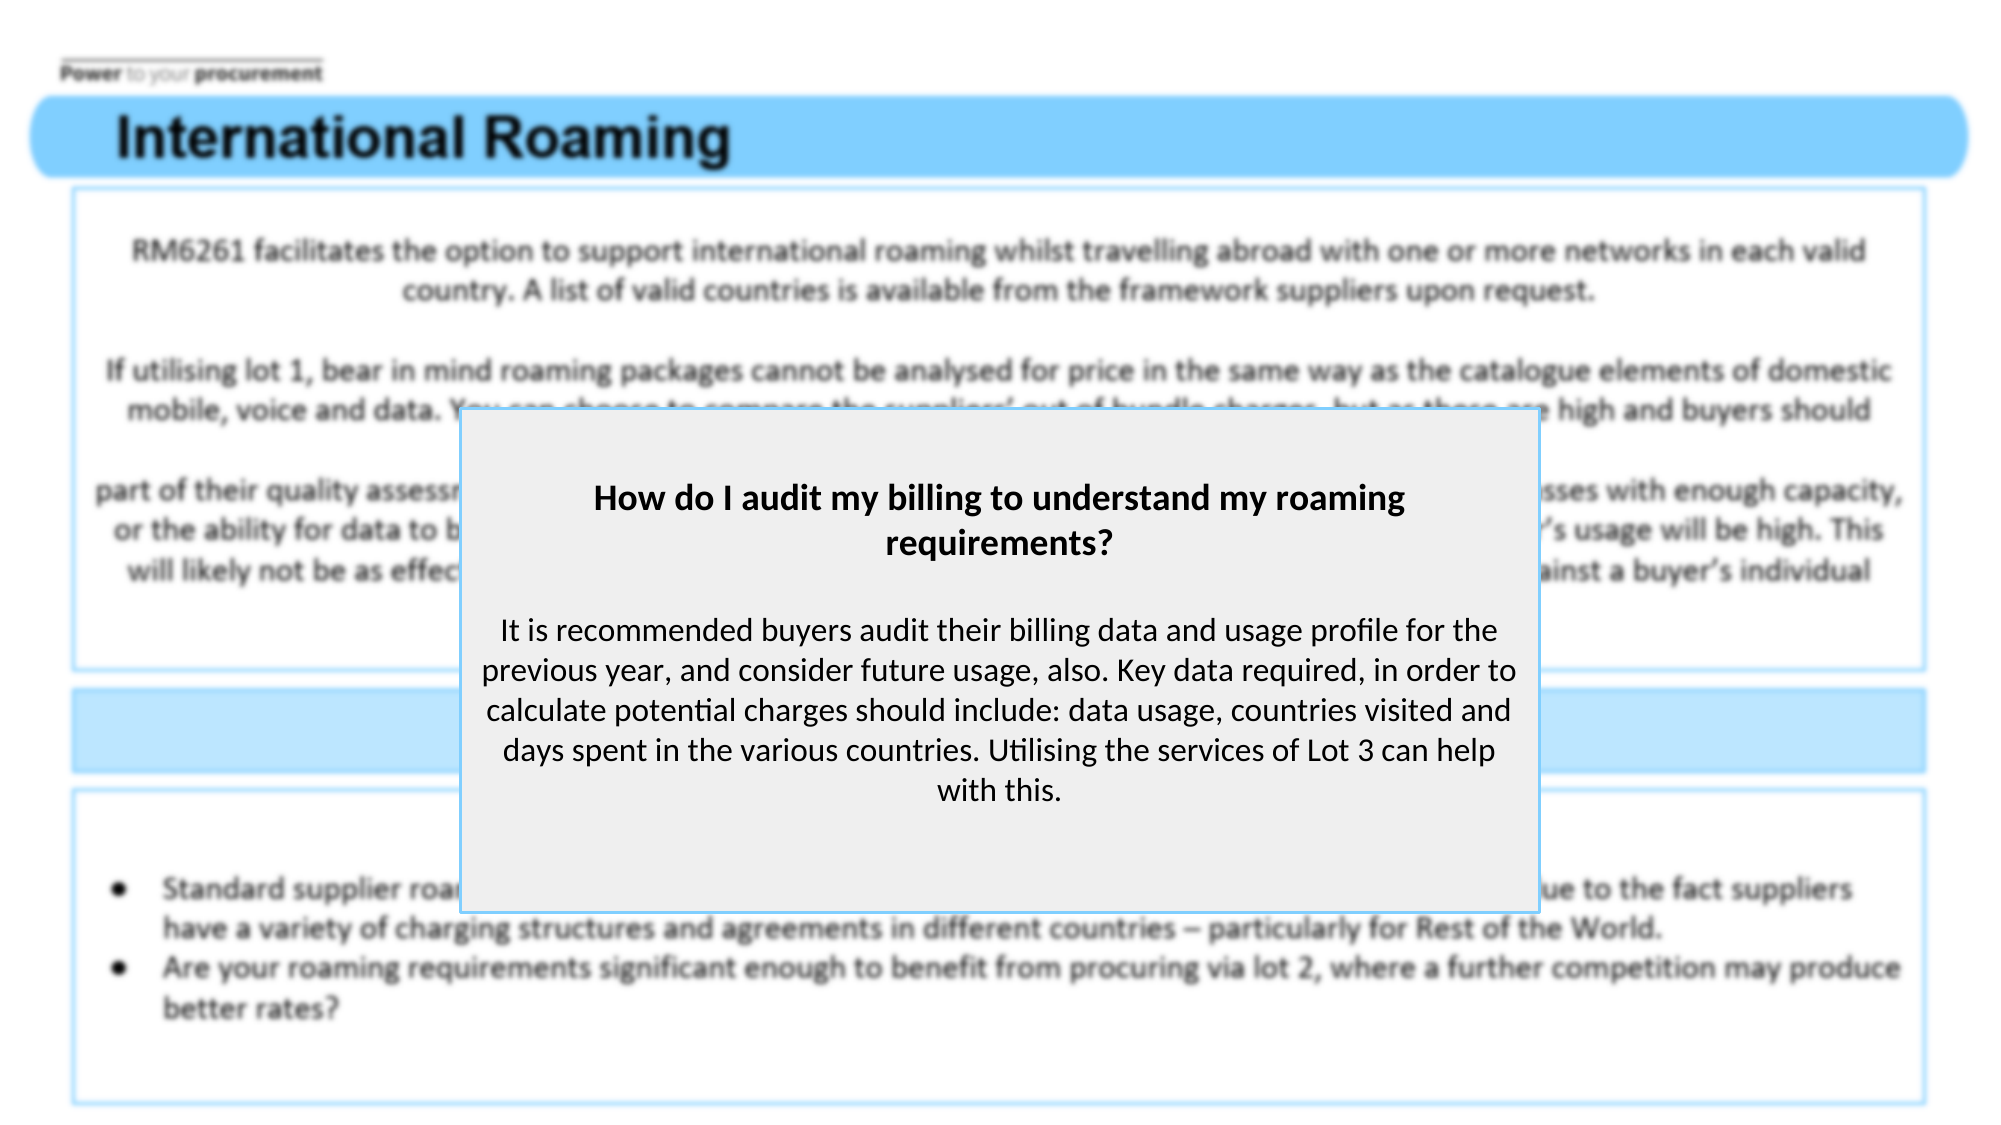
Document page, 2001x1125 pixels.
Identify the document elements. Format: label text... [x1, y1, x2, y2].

picture [1, 0, 1999, 1125]
text_box How do I audit my billing to understand my roaming requirements? It is recommended buyers audit their billing data and usage profile for the previous year, and consider future usage, also. Key data required, in order to calculate potential charges should include: data usage, countries visited and days spent in the various countries. Utilising the services of Lot 3 can help with this. [461, 408, 1539, 913]
